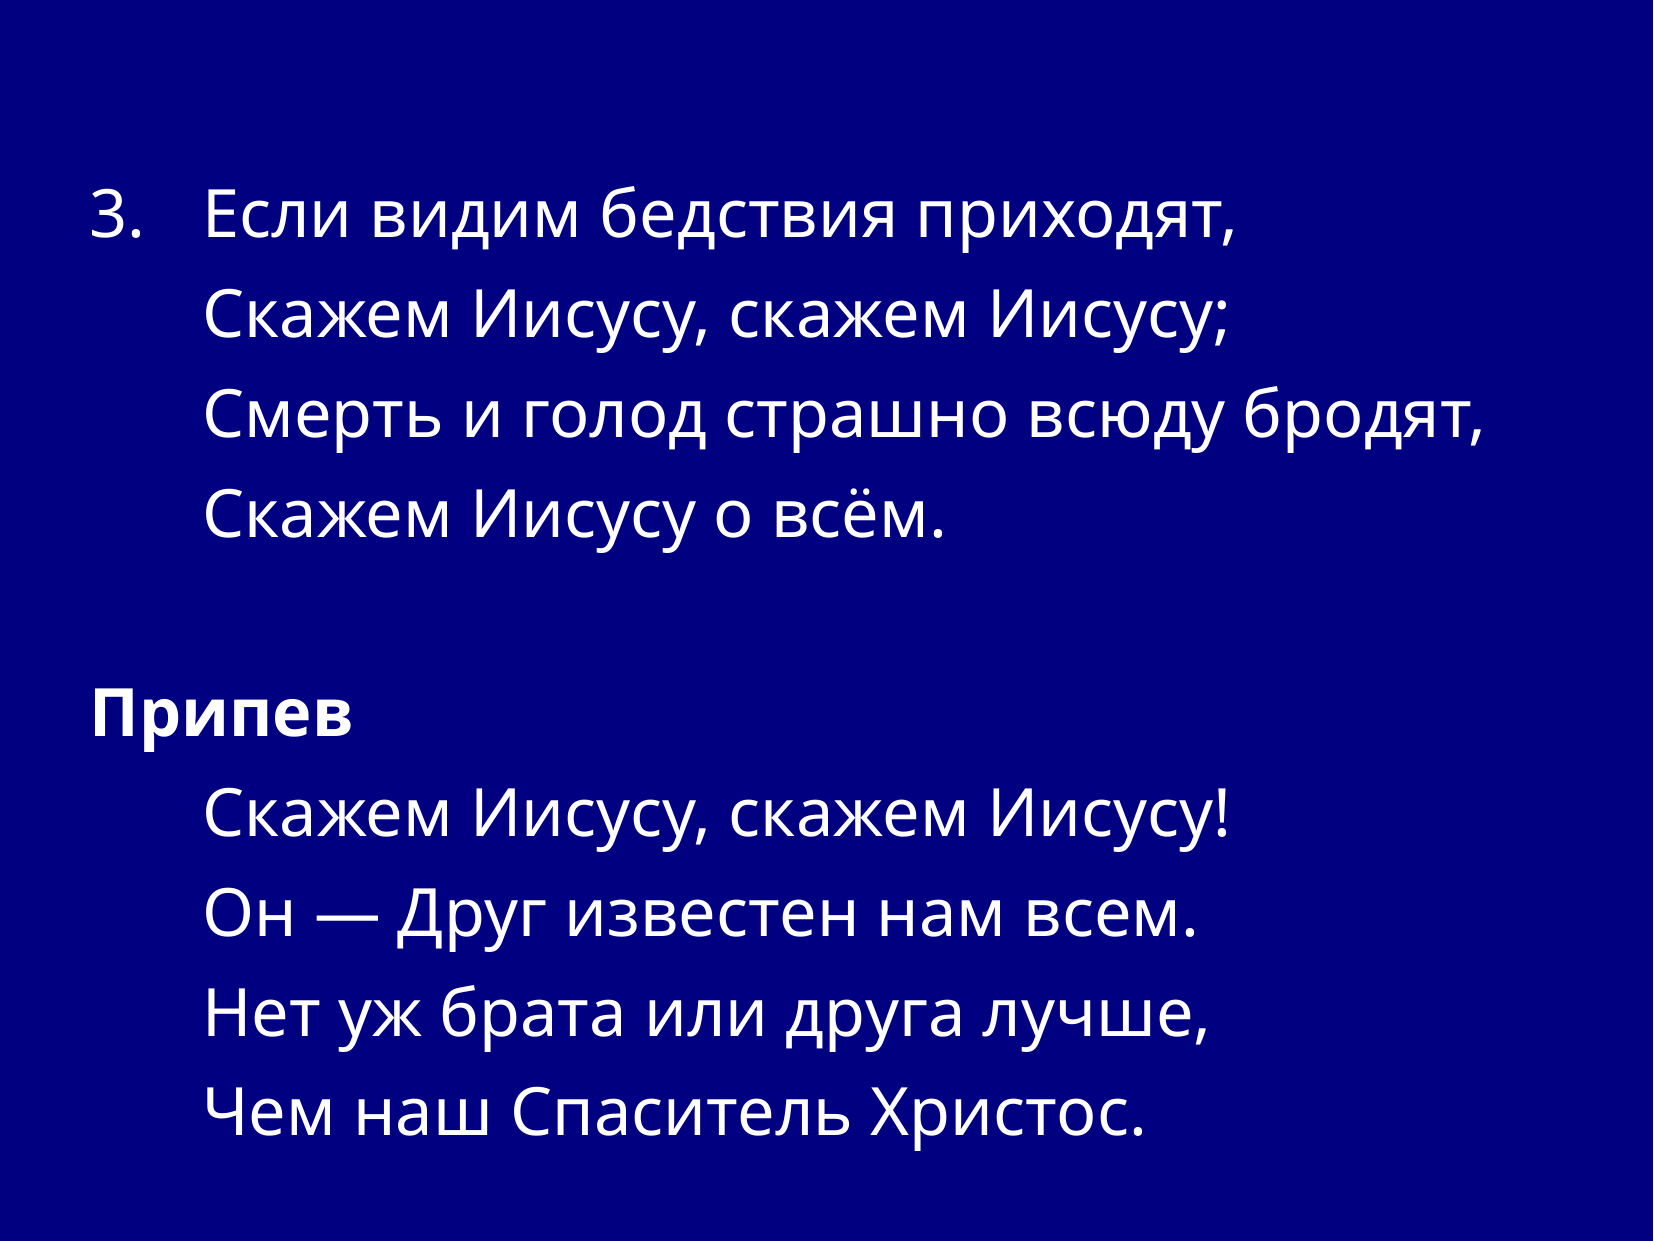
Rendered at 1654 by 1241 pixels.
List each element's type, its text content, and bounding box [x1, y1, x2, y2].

text_box 3. Если видим бедствия приходят, Скажем Иисусу, скажем Иисусу; Смерть и голод страшно всюду бродят, Скажем Иисусу о всём. Припев Скажем Иисусу, скажем Иисусу! Он — Друг известен нам всем. Нет уж брата или друга лучше, Чем наш Спаситель Христос. [75, 150, 1653, 1163]
